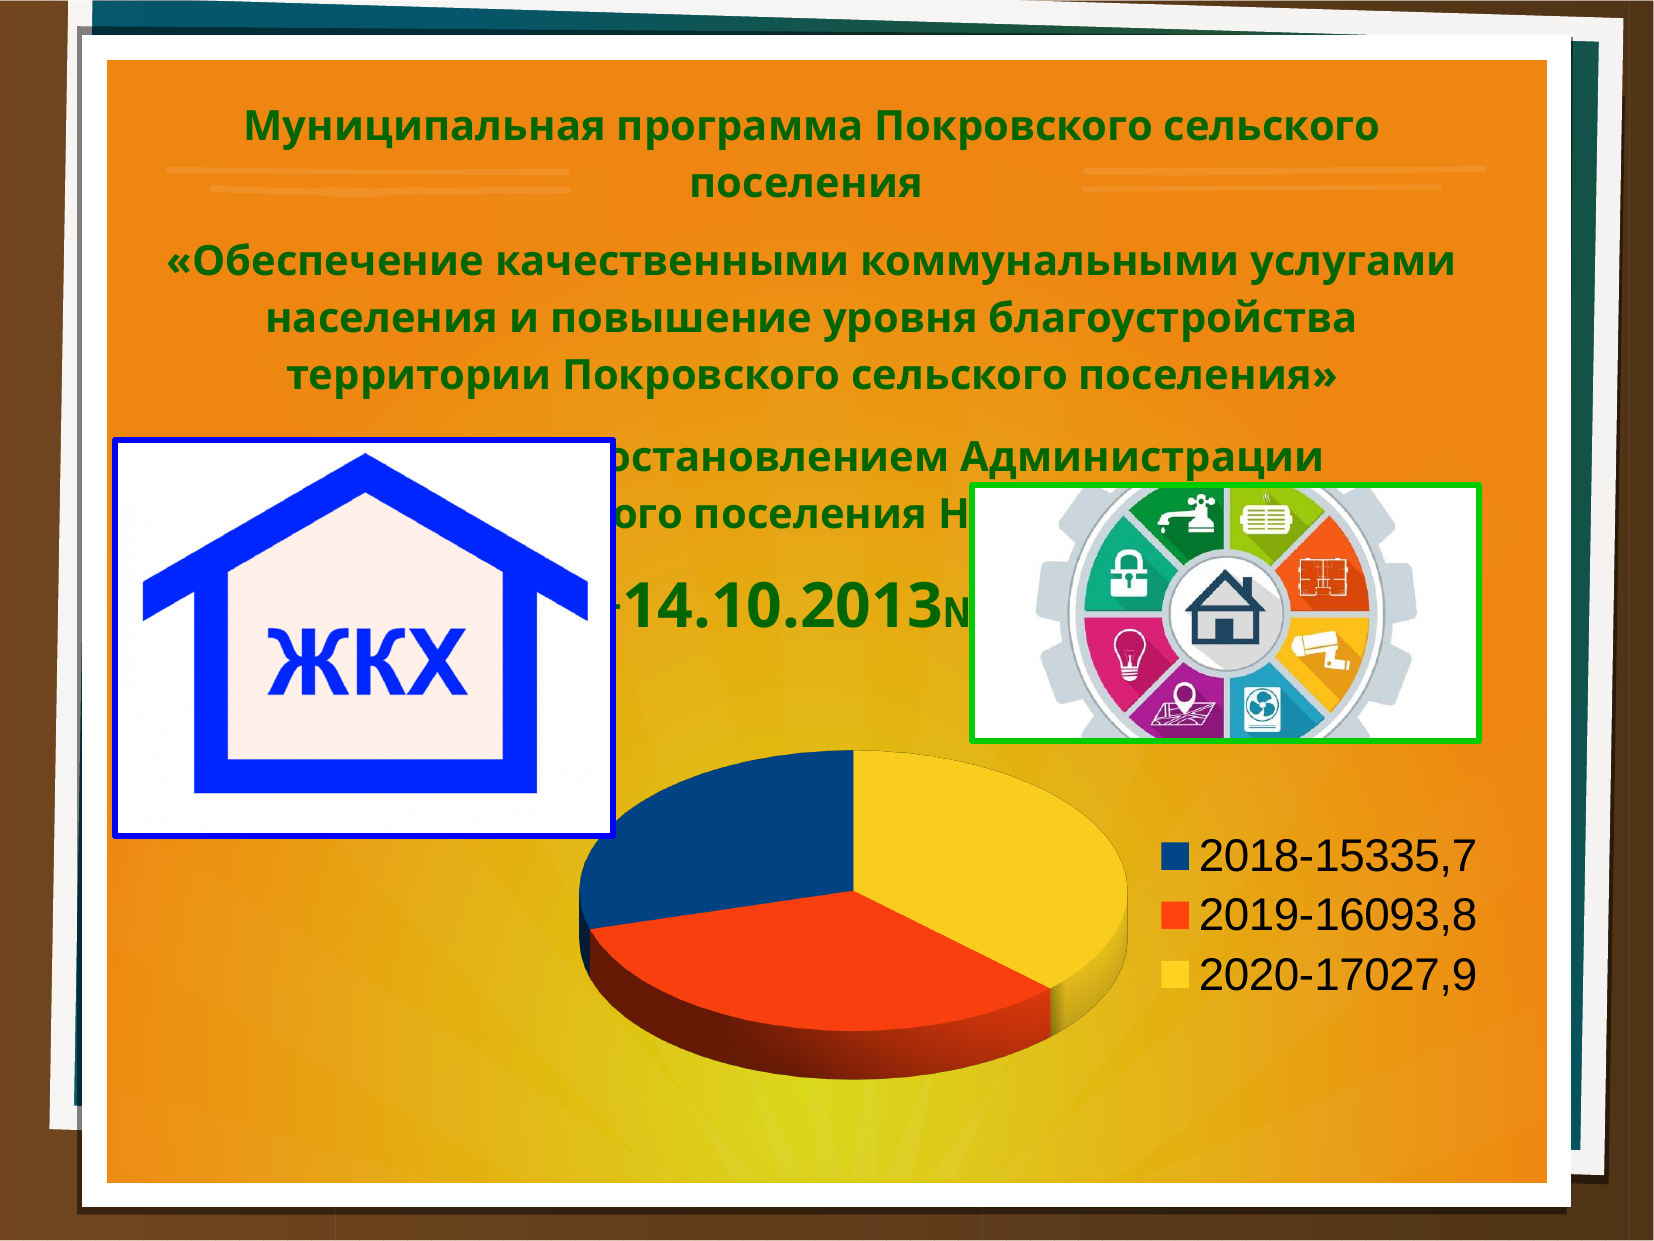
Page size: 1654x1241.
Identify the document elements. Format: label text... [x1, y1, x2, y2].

picture [975, 487, 1477, 739]
chart [561, 620, 1505, 1211]
picture [118, 442, 611, 834]
text_box Муниципальная программа Покровского сельского поселения «Обеспечение качественными коммунальными услугами населения и повышение уровня благоустройства территории Покровского сельского поселения» Утверждена постановлением Администрации Покровского сельского поселения Неклиновского района От14.10.2013№82 [147, 88, 1477, 479]
